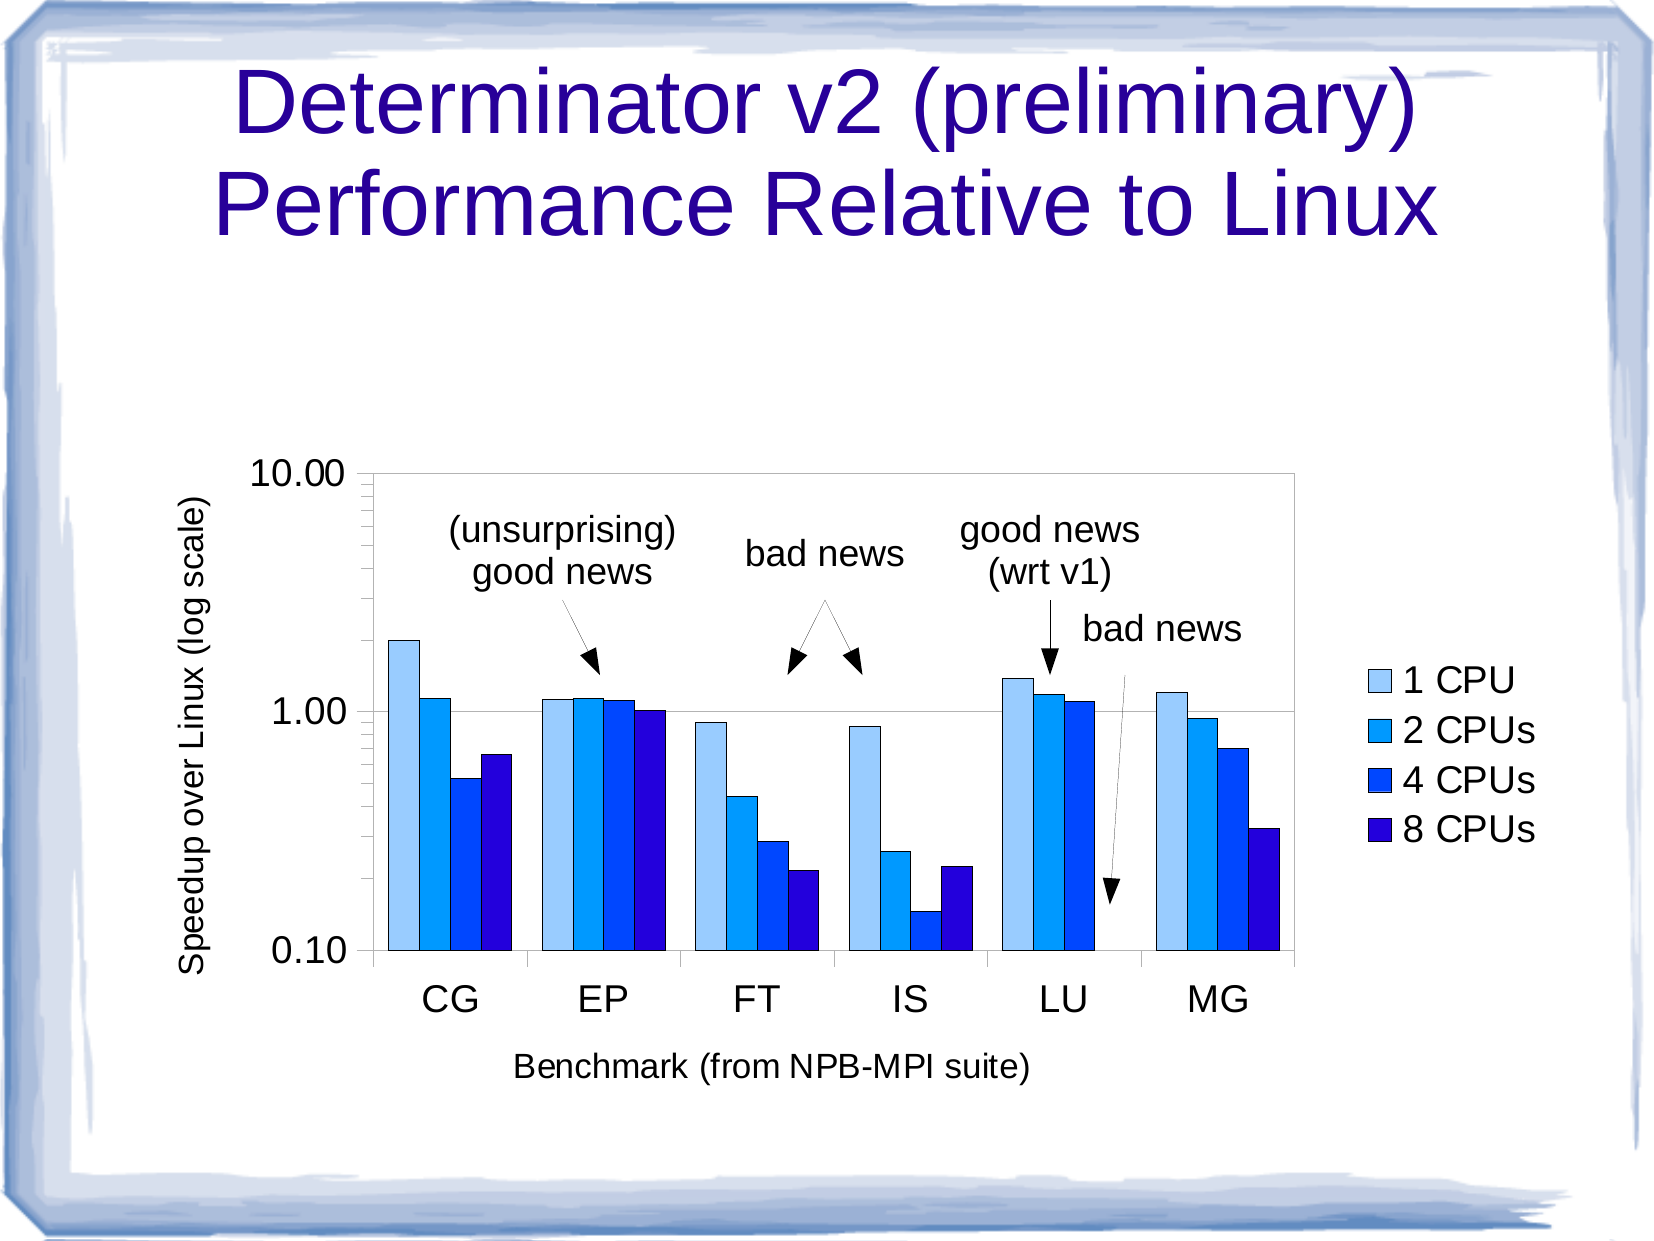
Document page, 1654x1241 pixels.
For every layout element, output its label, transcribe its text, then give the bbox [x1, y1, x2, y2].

text_box bad news [1050, 600, 1276, 657]
text_box good news (wrt v1) [937, 501, 1163, 601]
title Determinator v2 (preliminary) Performance Relative to Linux [82, 49, 1571, 257]
picture [0, 0, 1654, 1241]
text_box (unsurprising) good news [412, 501, 713, 601]
text_box bad news [713, 525, 937, 582]
